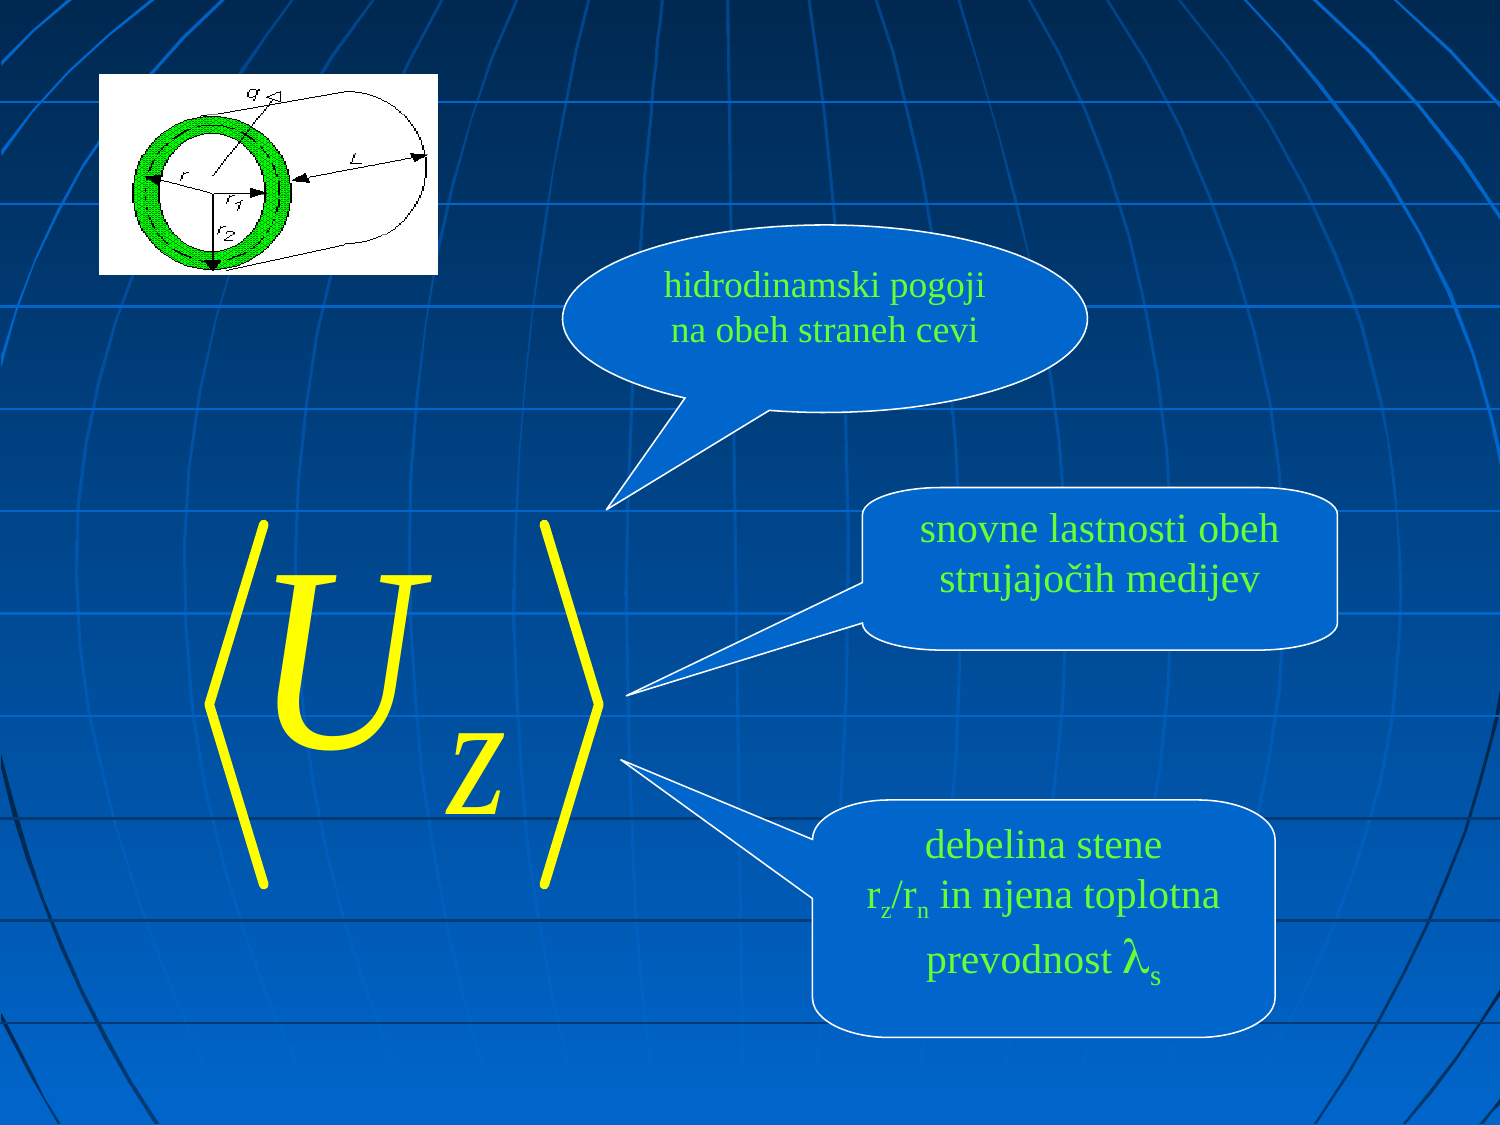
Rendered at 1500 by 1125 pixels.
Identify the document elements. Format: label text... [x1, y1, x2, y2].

text_box [178, 484, 632, 914]
text_box debelina stene rz/rn in njena toplotna prevodnost s [620, 759, 1276, 1038]
text_box hidrodinamski pogoji na obeh straneh cevi [562, 224, 1088, 510]
text_box snovne lastnosti obeh strujajočih medijev [625, 487, 1338, 696]
picture [99, 74, 438, 276]
title [75, 21, 1426, 257]
